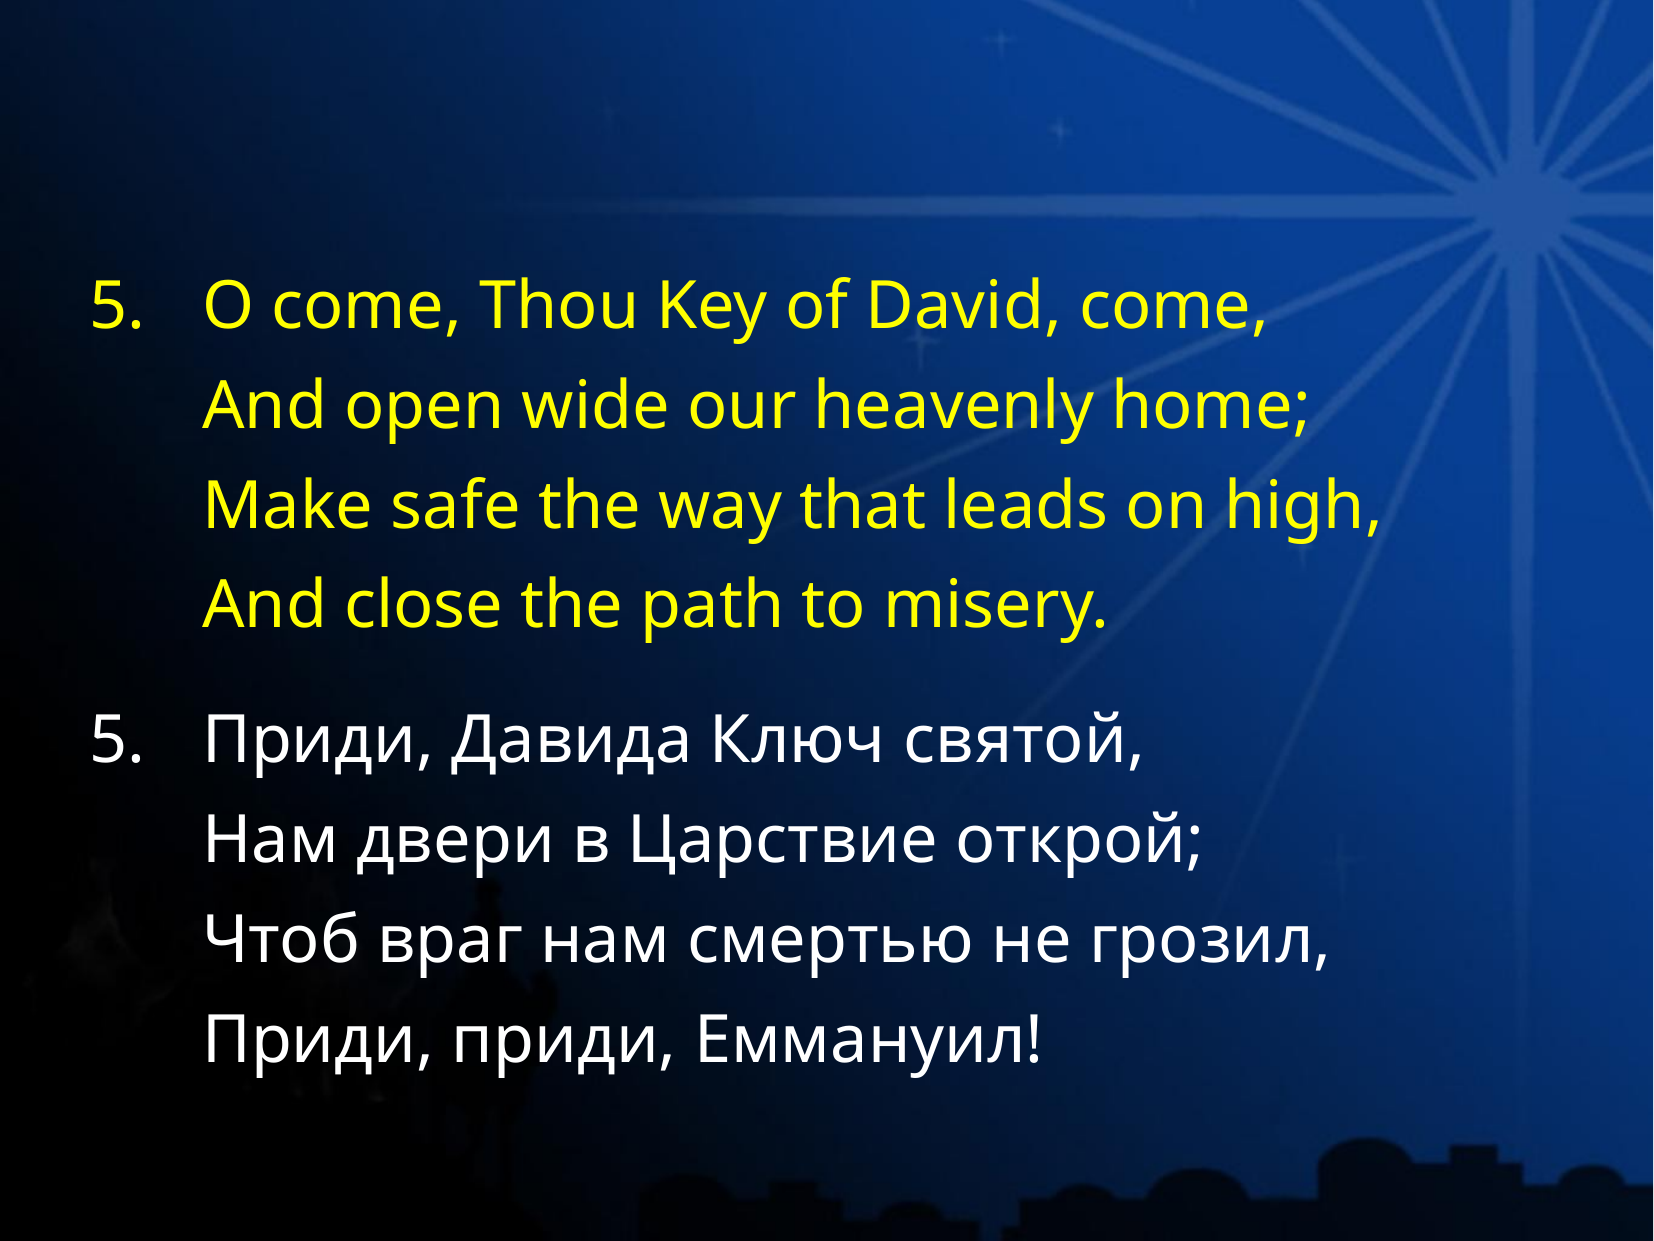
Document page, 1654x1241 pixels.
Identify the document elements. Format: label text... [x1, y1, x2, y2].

text_box 5. Приди, Давида Ключ святой, Нам двери в Царствие открой; Чтоб враг нам смертью не грозил, Приди, приди, Еммануил! [75, 675, 1576, 1163]
picture [0, 0, 1654, 1241]
text_box 5. O come, Thou Key of David, come, And open wide our heavenly home; Make safe the way that leads on high, And close the path to misery. [75, 150, 1576, 638]
